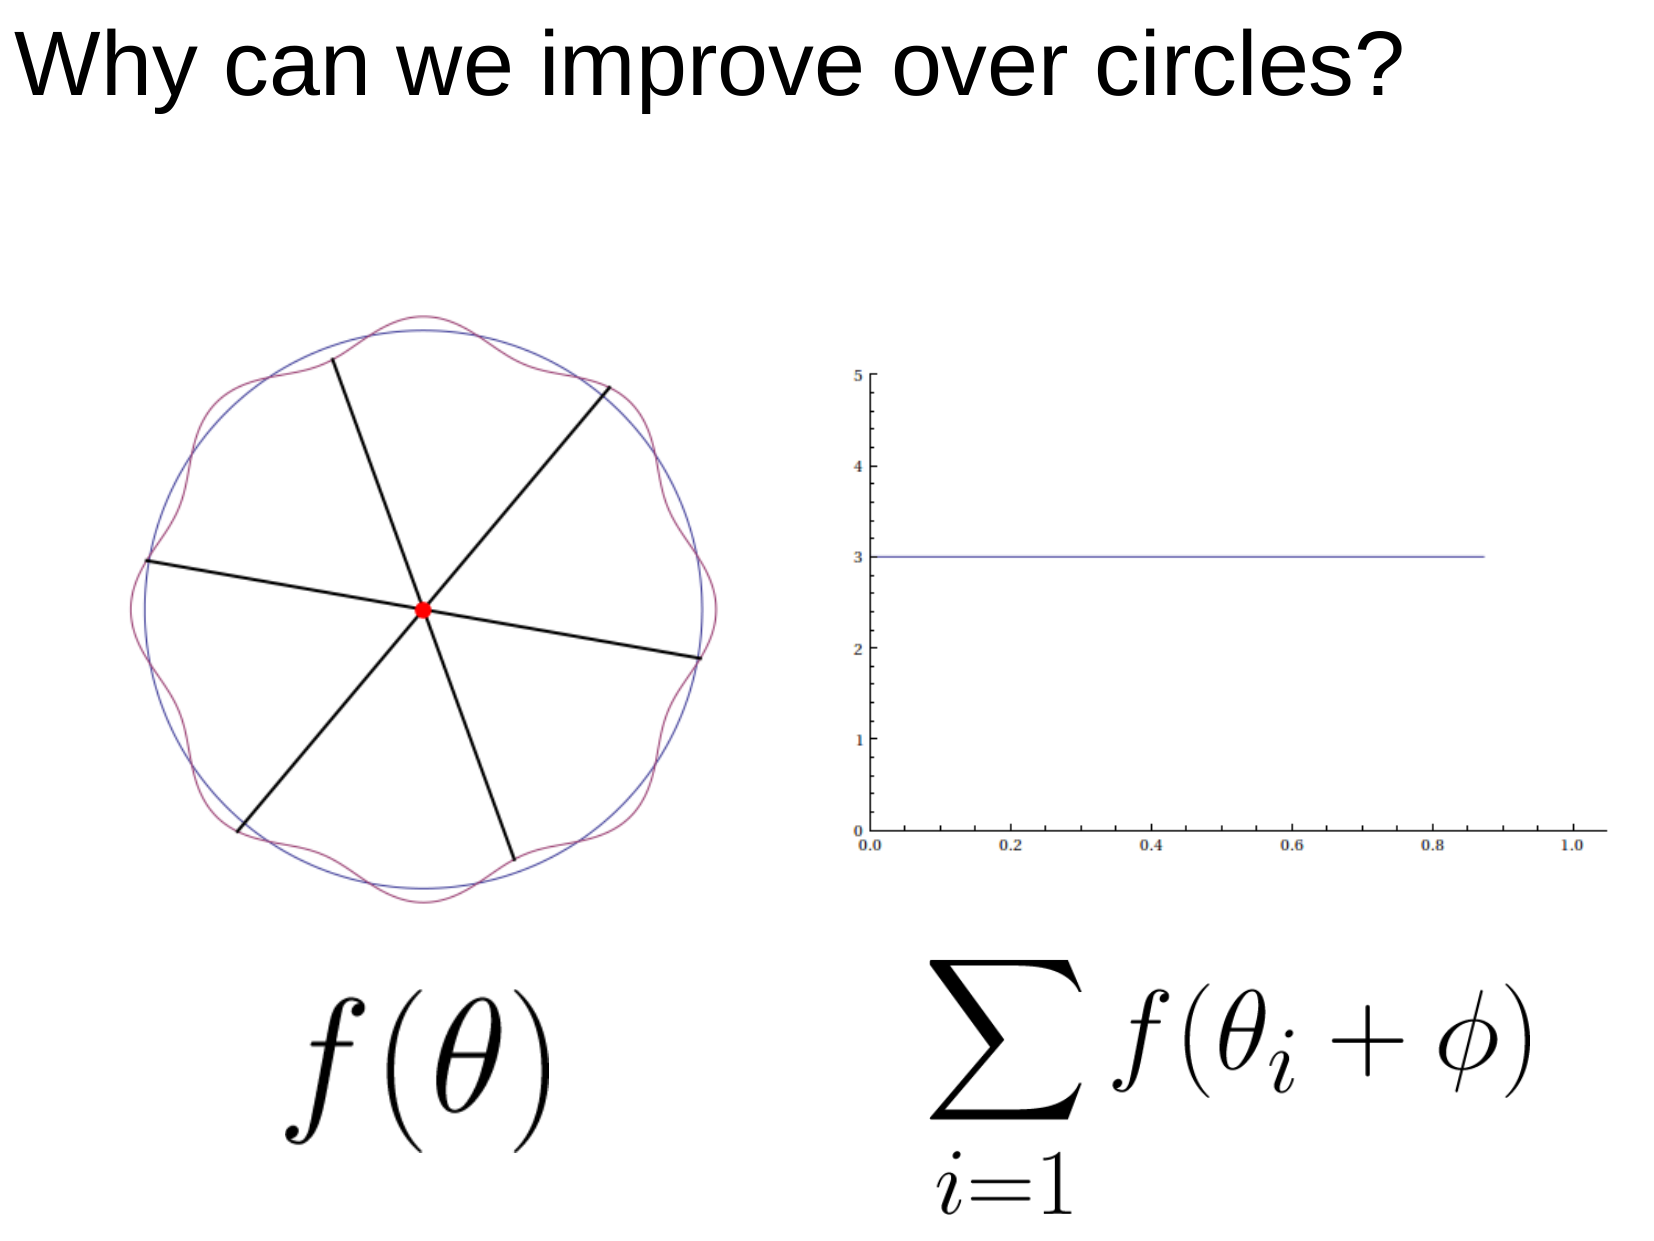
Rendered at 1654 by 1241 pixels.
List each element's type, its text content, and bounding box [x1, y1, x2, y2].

picture [46, 278, 1609, 1216]
picture [285, 989, 549, 1153]
text_box Why can we improve over circles? [0, 5, 1654, 123]
